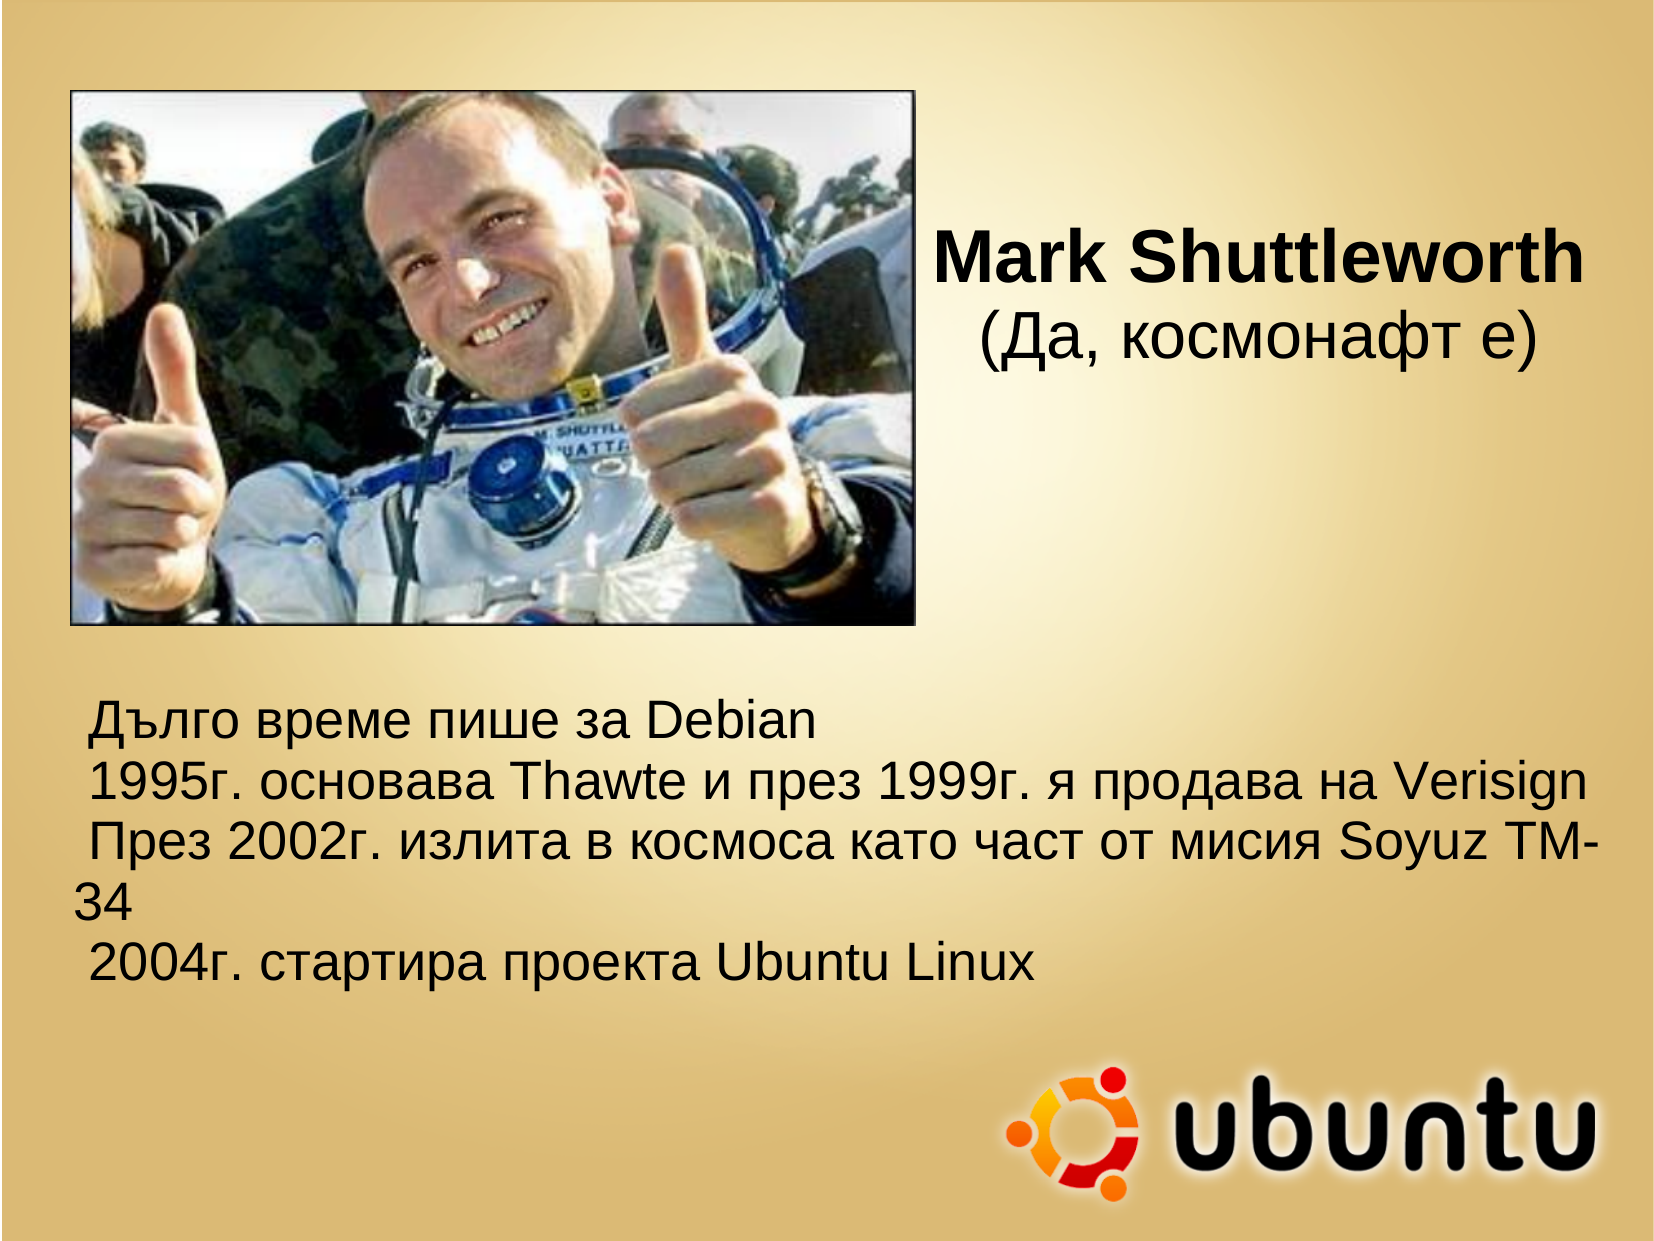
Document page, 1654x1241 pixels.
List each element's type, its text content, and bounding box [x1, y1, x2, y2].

picture [2, 0, 1654, 1241]
text_box Mark Shuttleworth (Да, космонафт е) [895, 206, 1625, 573]
text_box Дълго време пише за Debian 1995г. основава Thawte и през 1999г. я продава на Verisign През 2002г. излита в космоса като част от мисия Soyuz TM-34 2004г. стартира проекта Ubuntu Linux [59, 682, 1625, 1181]
